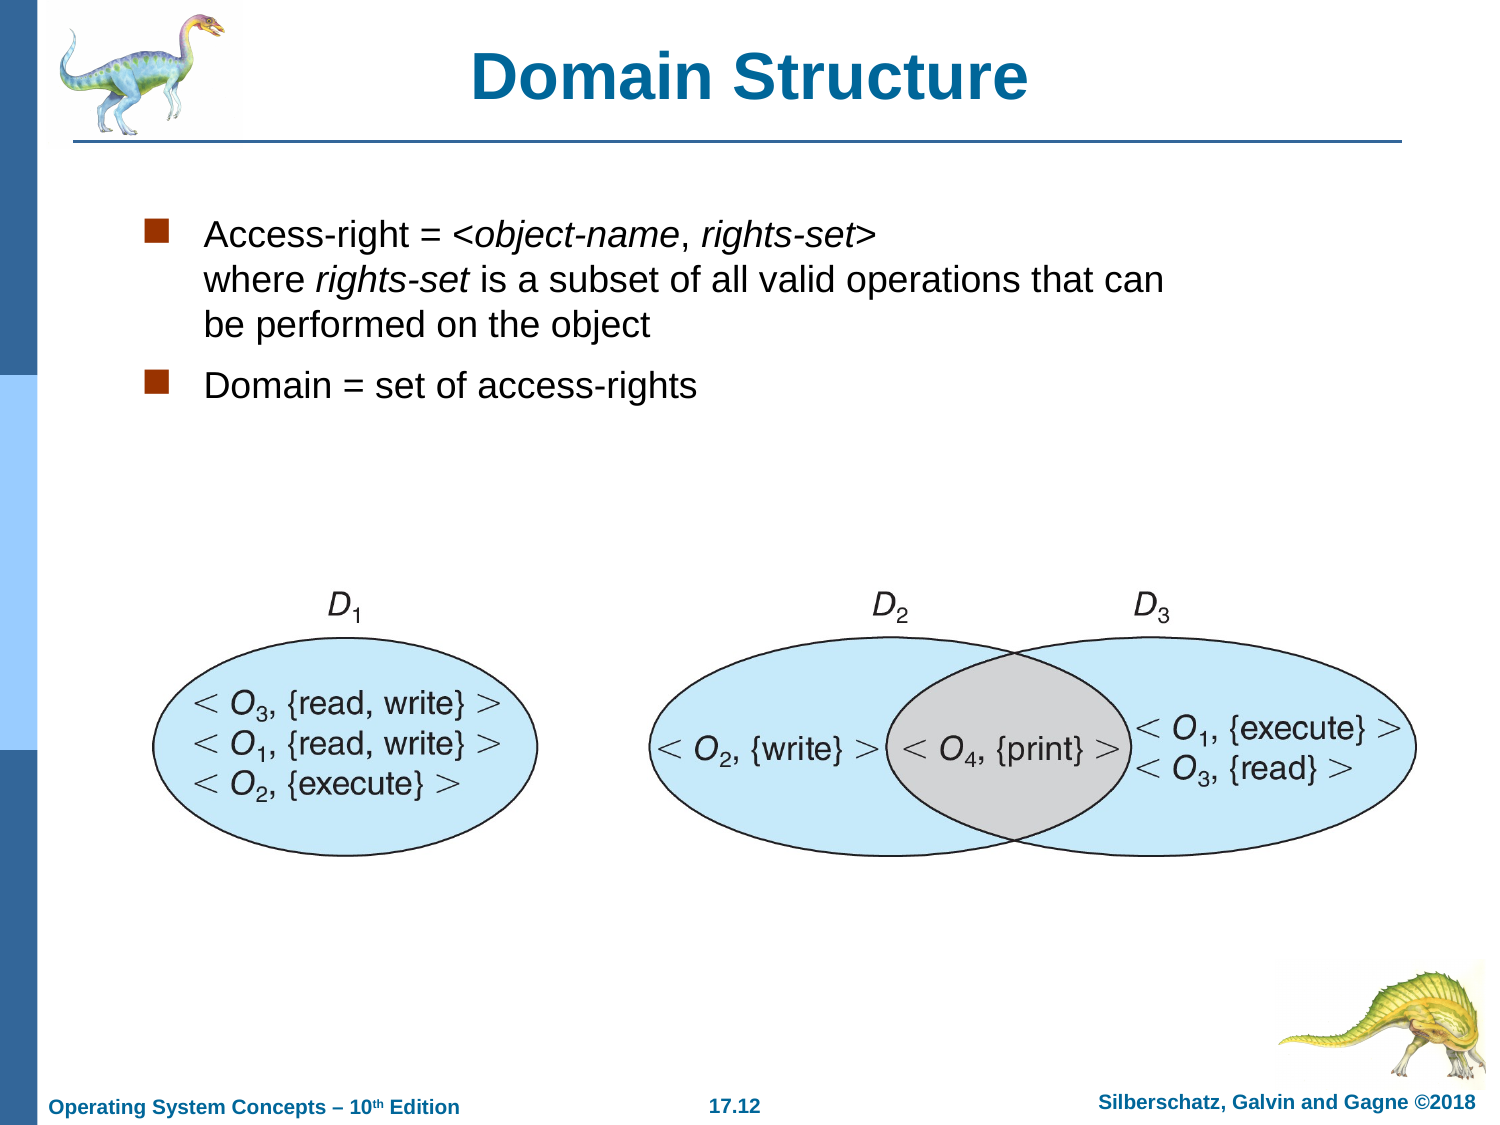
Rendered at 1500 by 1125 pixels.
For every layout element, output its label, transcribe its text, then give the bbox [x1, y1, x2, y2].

picture [46, 0, 243, 149]
picture [1275, 959, 1486, 1090]
picture [152, 587, 1417, 858]
picture [1415, 1094, 1423, 1099]
list Access-right = <object-name, rights-set> where rights-set is a subset of all valid operations that can be performed on the object Domain = set of access-rights [132, 202, 1205, 946]
title Domain Structure [75, 25, 1426, 121]
